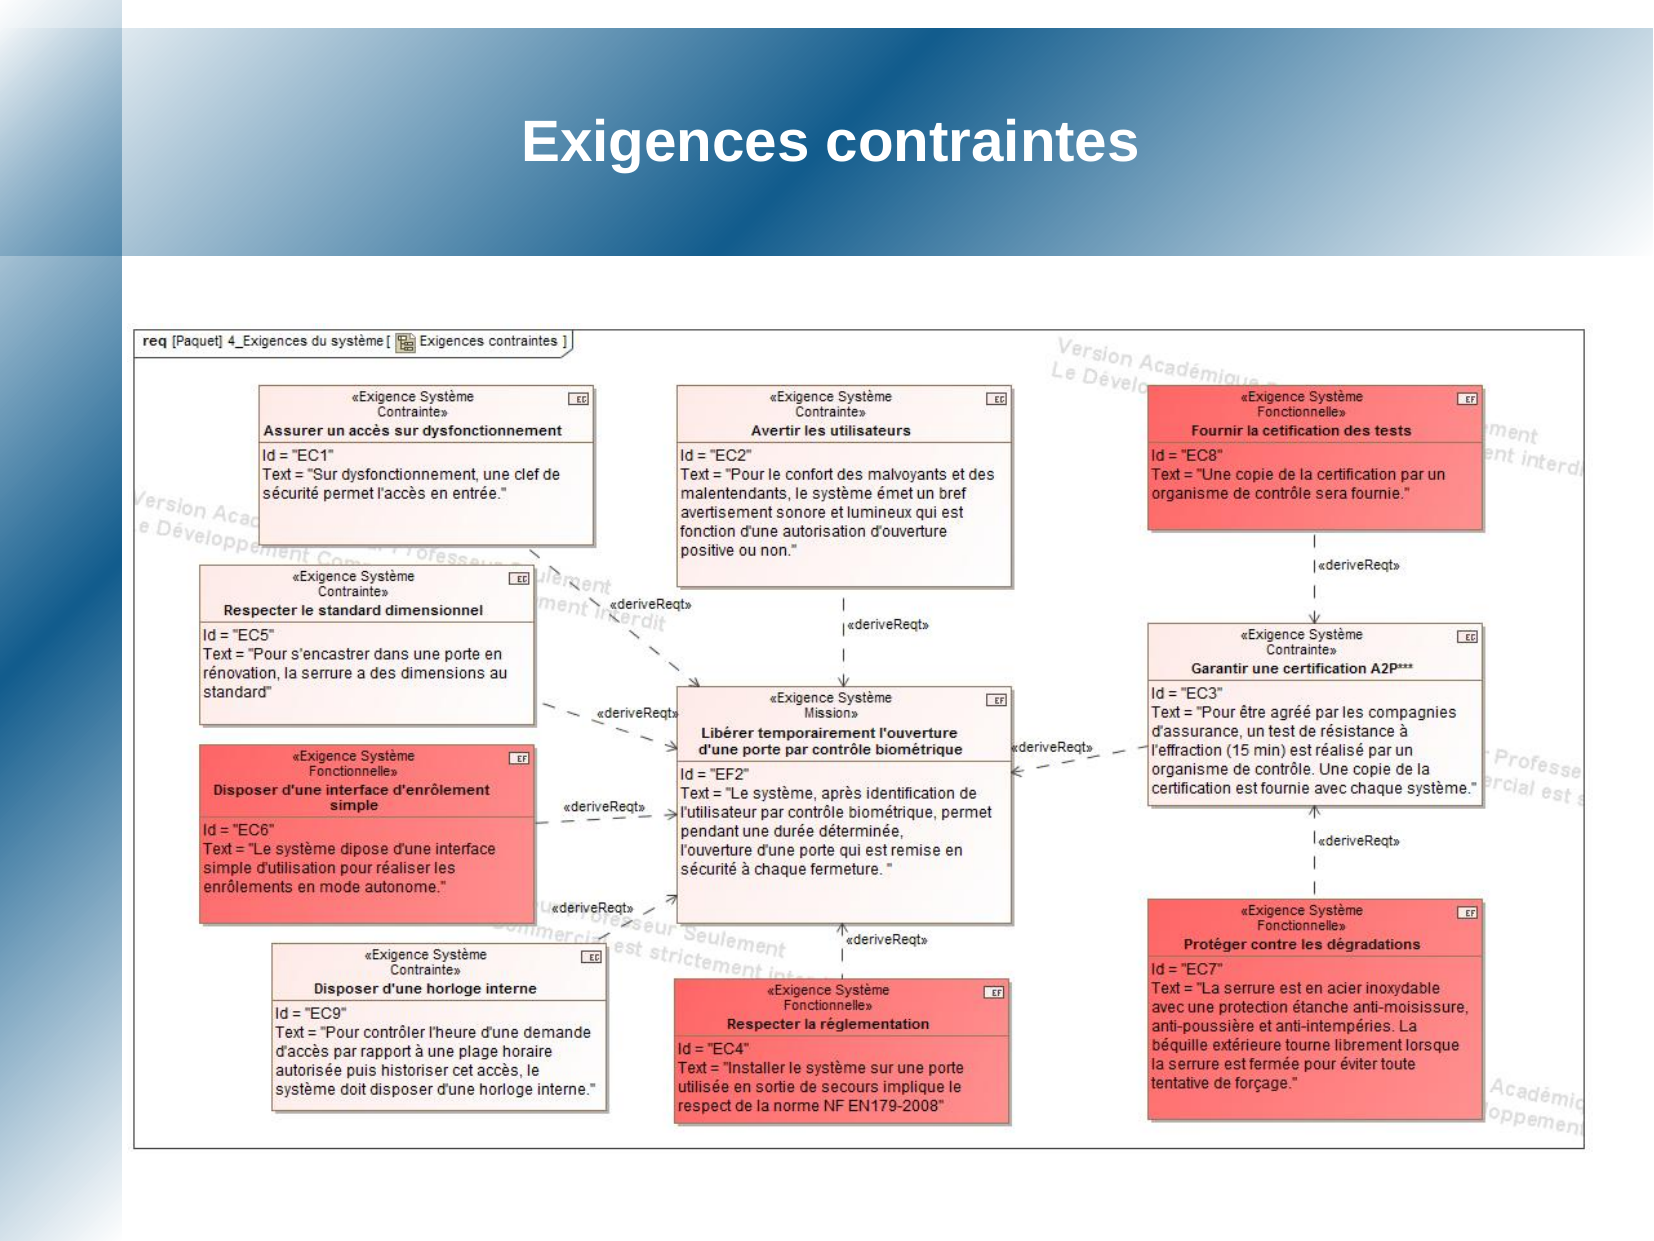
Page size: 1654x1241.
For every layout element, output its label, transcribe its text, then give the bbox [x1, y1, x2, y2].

title Exigences contraintes [125, 45, 1537, 238]
subtitle [127, 323, 1603, 1167]
